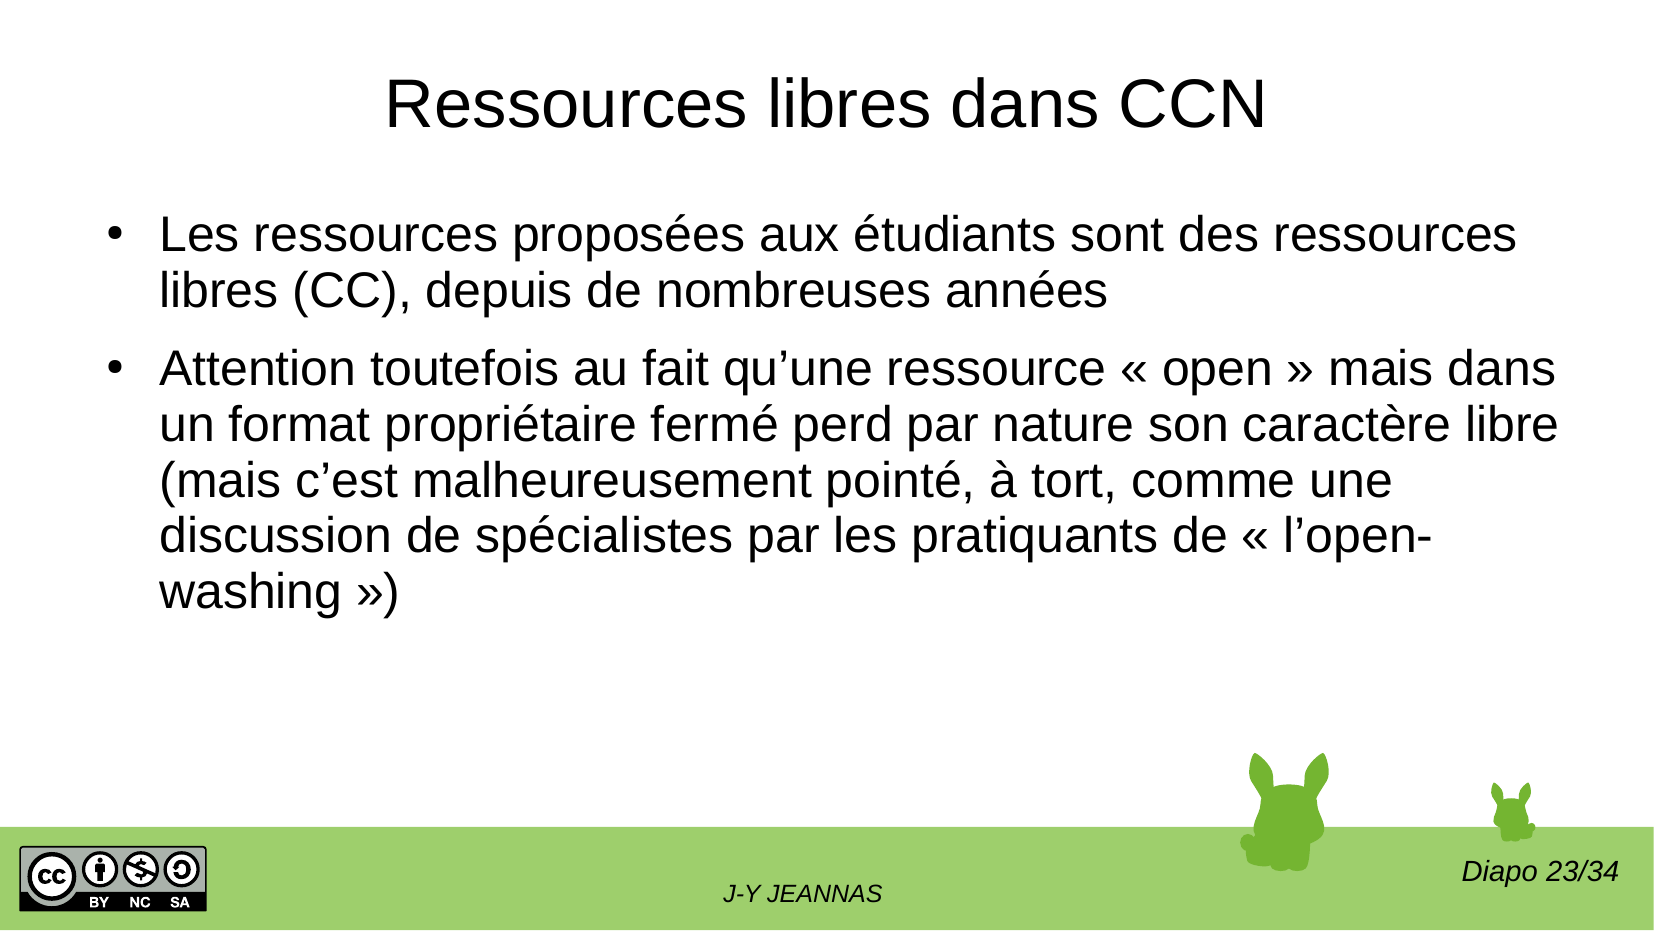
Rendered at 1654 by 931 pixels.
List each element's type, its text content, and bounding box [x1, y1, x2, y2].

title Ressources libres dans CCN [88, 29, 1565, 178]
list Les ressources proposées aux étudiants sont des ressources libres (CC), depuis de nombreuses années Attention toutefois au fait qu’une ressource « open » mais dans un format propriétaire fermé perd par nature son caractère libre (mais c’est malheureusement pointé, à tort, comme une discussion de spécialistes par les pratiquants de « l’open-washing ») [88, 206, 1565, 739]
